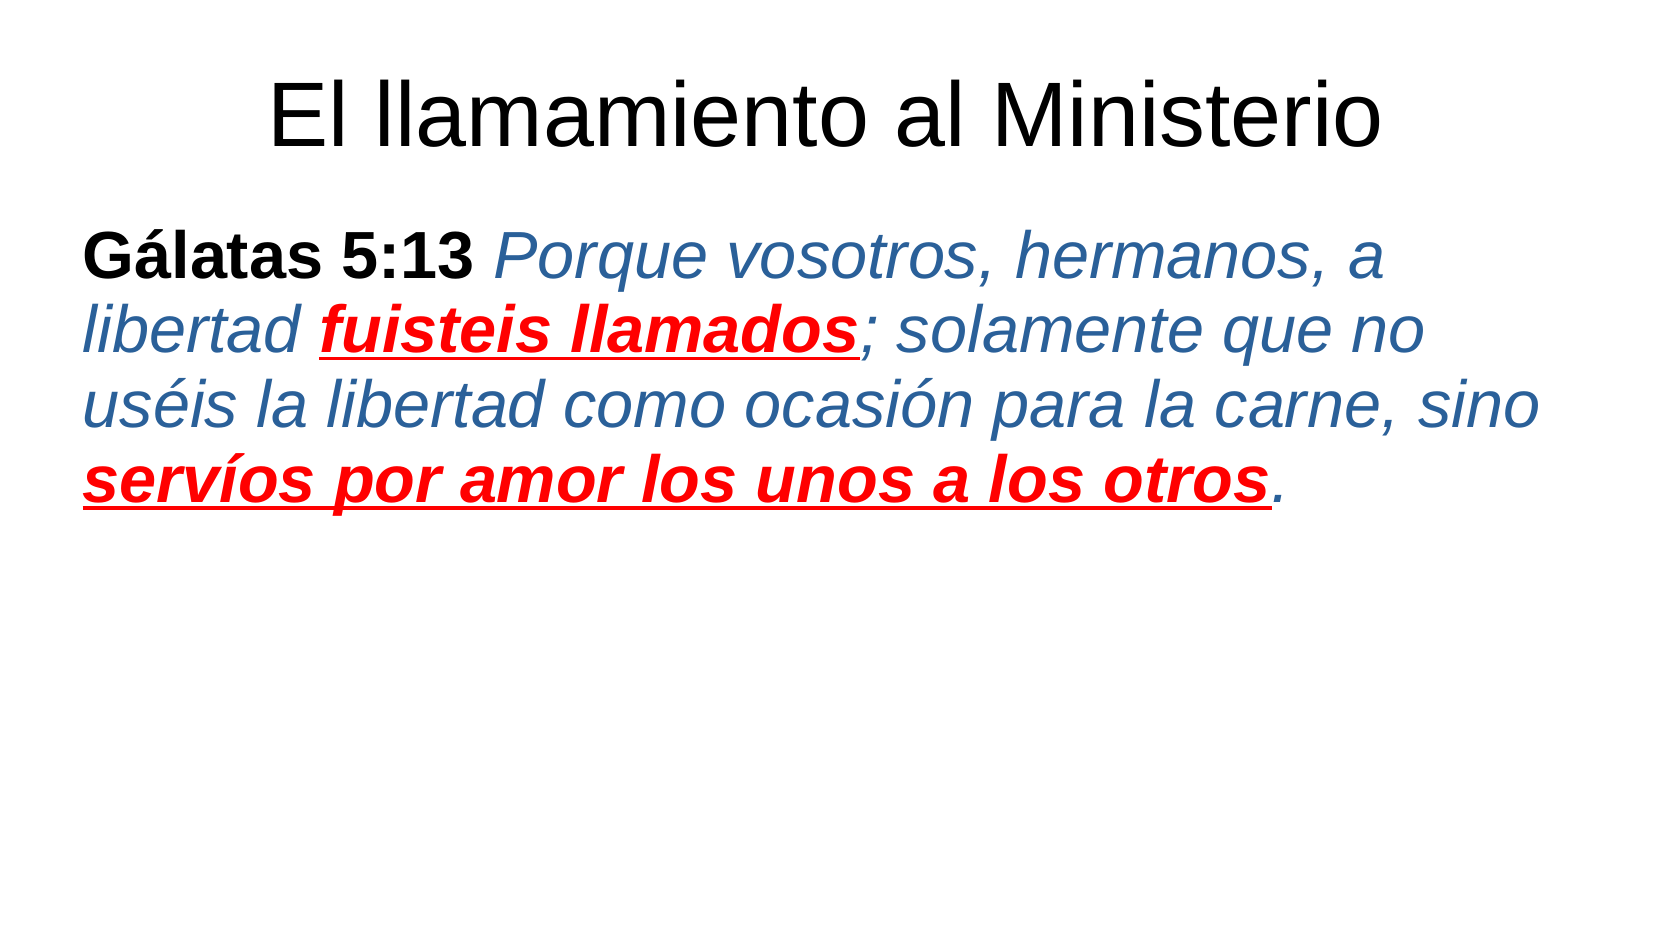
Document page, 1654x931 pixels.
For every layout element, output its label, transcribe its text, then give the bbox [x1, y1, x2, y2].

list Gálatas 5:13 Porque vosotros, hermanos, a libertad fuisteis llamados; solamente que no uséis la libertad como ocasión para la carne, sino servíos por amor los unos a los otros. [82, 217, 1571, 758]
title El llamamiento al Ministerio [82, 37, 1571, 193]
